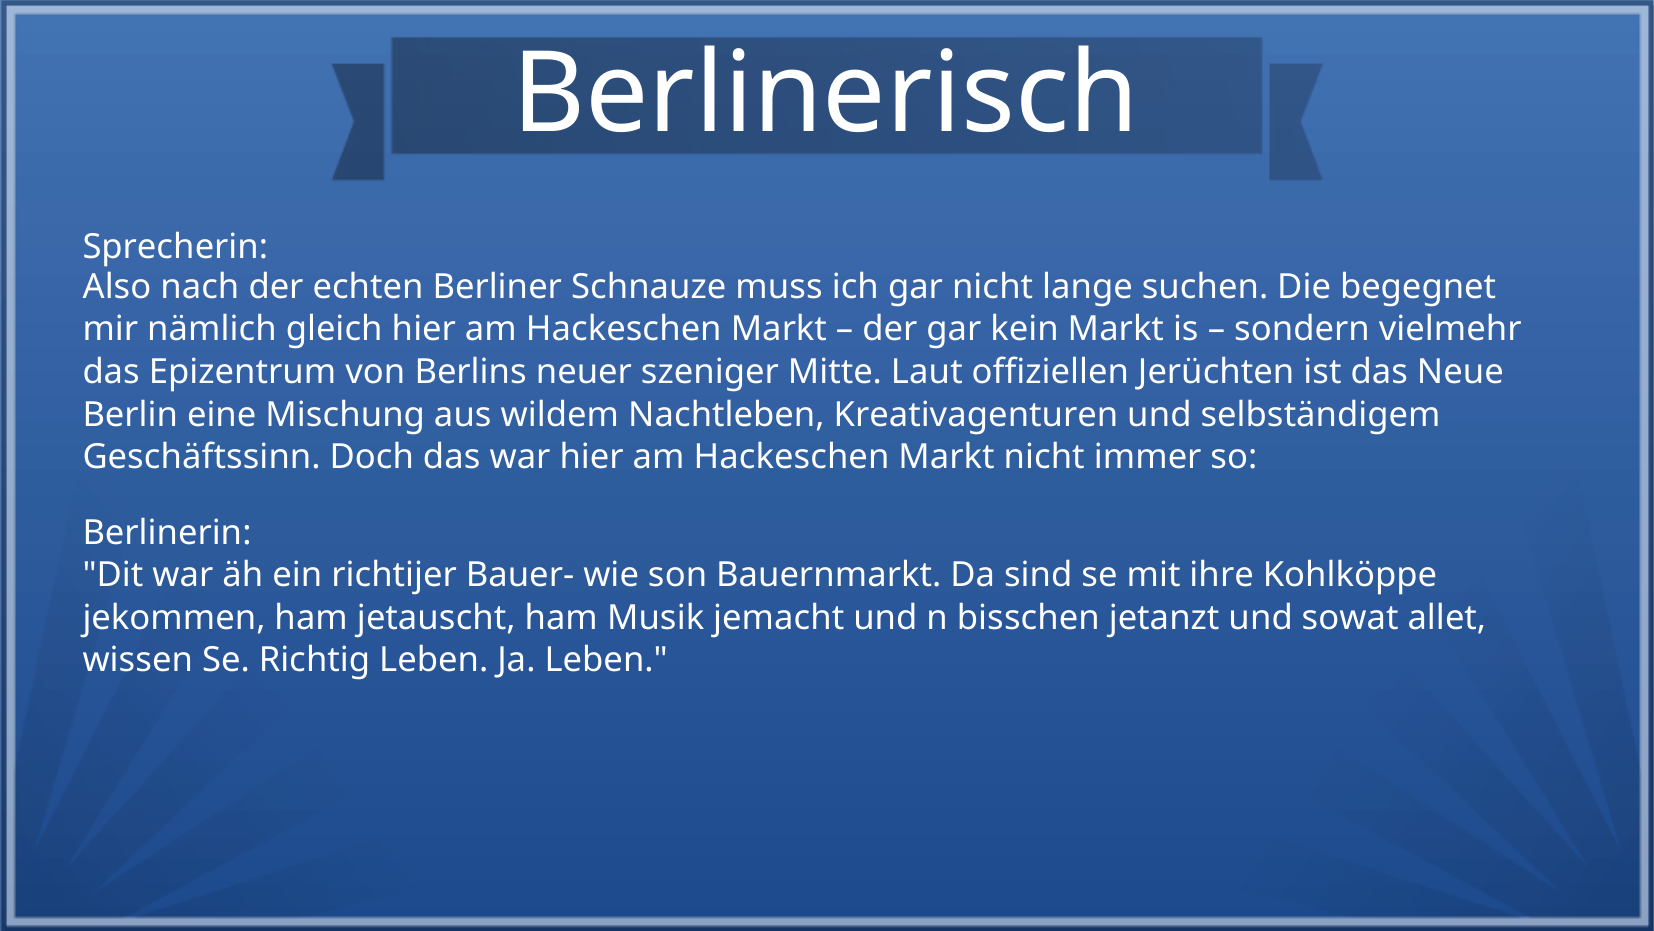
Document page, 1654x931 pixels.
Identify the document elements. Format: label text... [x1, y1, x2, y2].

picture [0, 0, 1654, 931]
title Berlinerisch [389, 30, 1262, 157]
list Sprecherin: Also nach der echten Berliner Schnauze muss ich gar nicht lange suchen. Die begegnet mir nämlich gleich hier am Hackeschen Markt – der gar kein Markt is – sondern vielmehr das Epizentrum von Berlins neuer szeniger Mitte. Laut offiziellen Jerüchten ist das Neue Berlin eine Mischung aus wildem Nachtleben, Kreativagenturen und selbständigem Geschäftssinn. Doch das war hier am Hackeschen Markt nicht immer so: Berlinerin: "Dit war äh ein richtijer Bauer- wie son Bauernmarkt. Da sind se mit ihre Kohlköppe jekommen, ham jetauscht, ham Musik jemacht und n bisschen jetanzt und sowat allet, wissen Se. Richtig Leben. Ja. Leben." [82, 224, 1569, 846]
